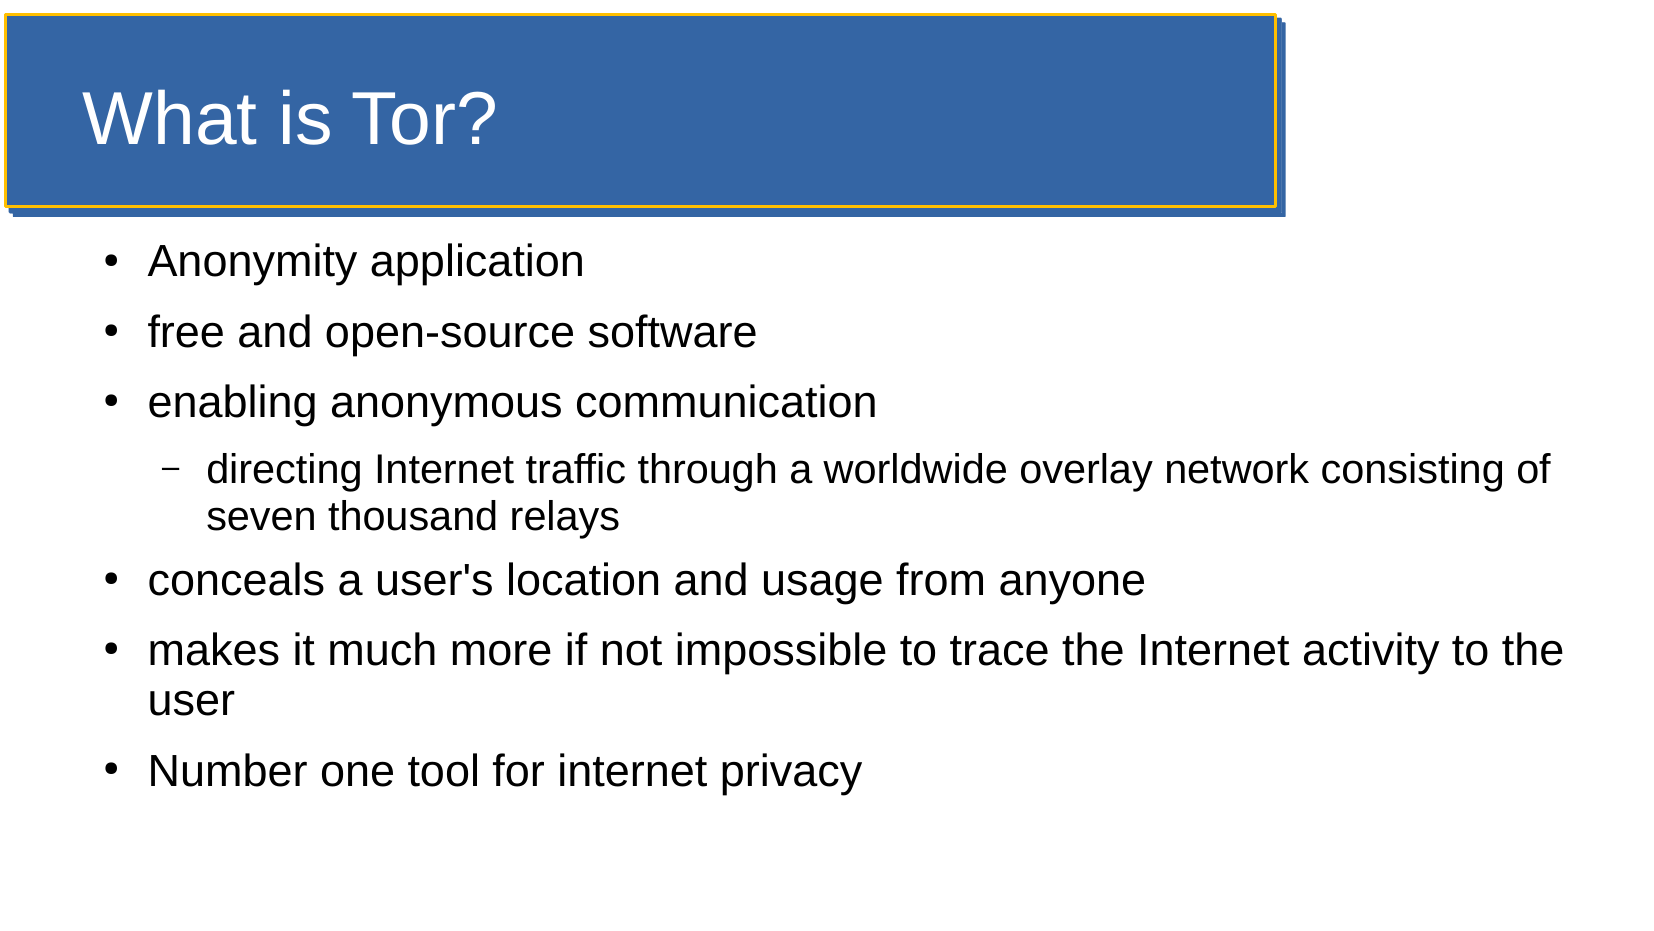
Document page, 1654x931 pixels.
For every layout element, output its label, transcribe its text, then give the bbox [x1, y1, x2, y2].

list Anonymity application free and open-source software enabling anonymous communication directing Internet traffic through a worldwide overlay network consisting of seven thousand relays conceals a user's location and usage from anyone makes it much more if not impossible to trace the Internet activity to the user Number one tool for internet privacy [88, 236, 1565, 798]
title What is Tor? [82, 44, 1235, 192]
